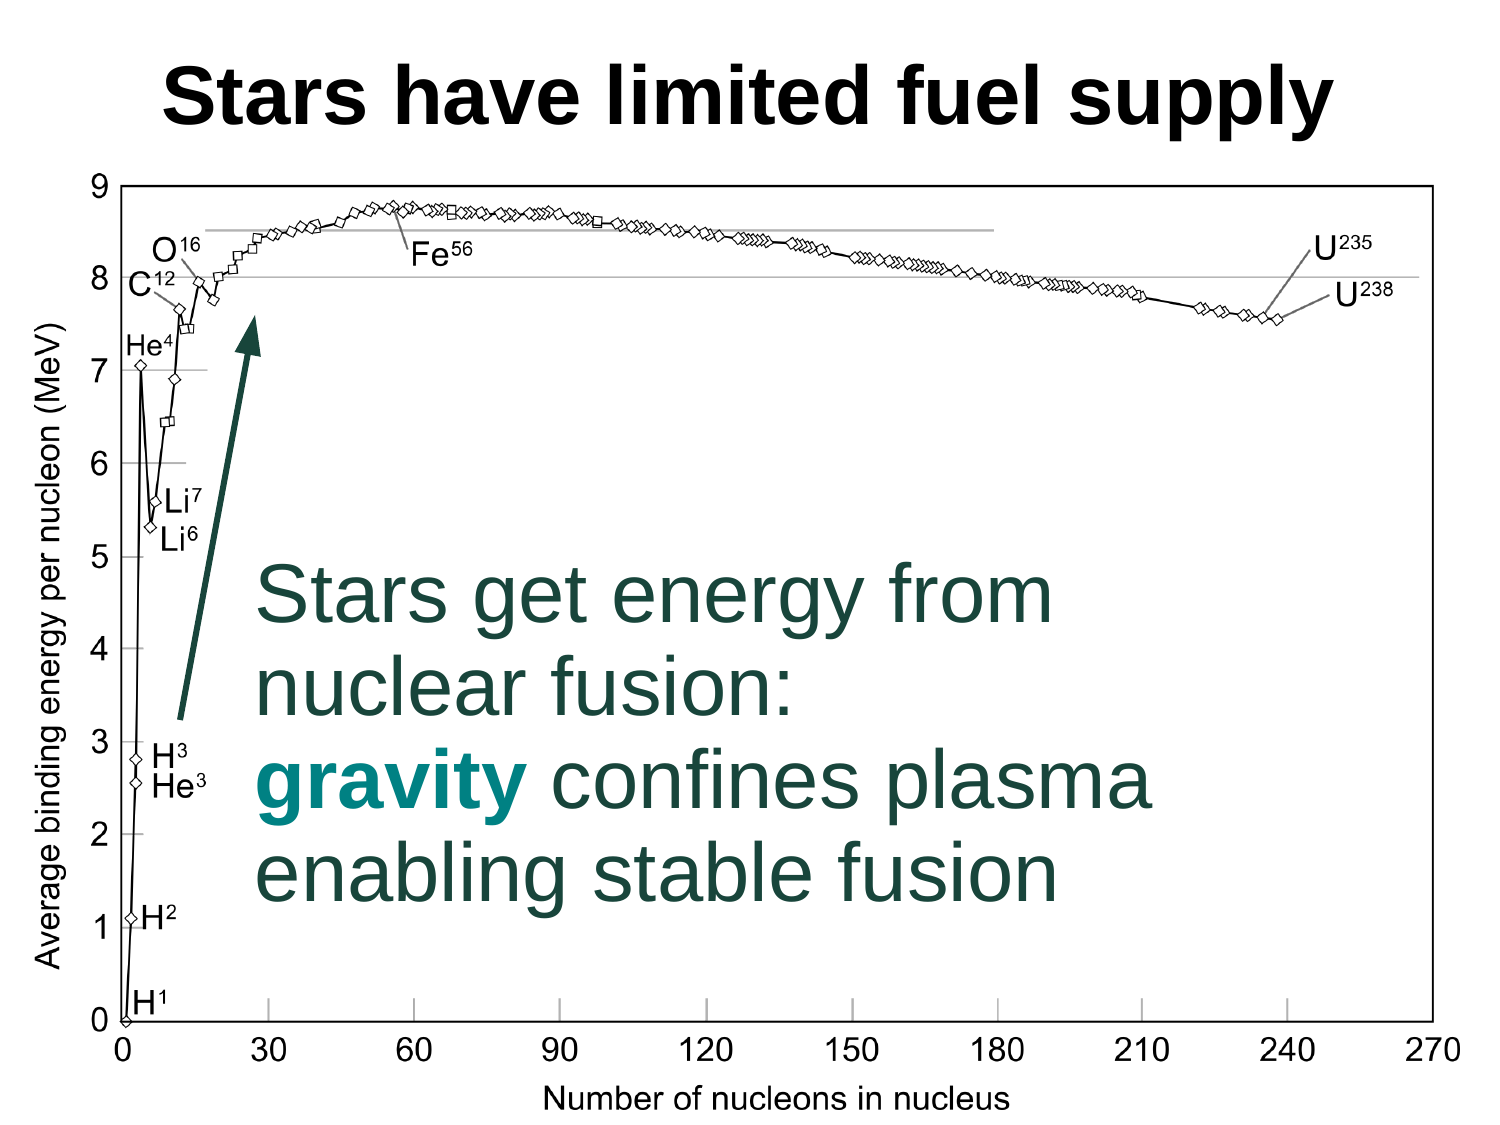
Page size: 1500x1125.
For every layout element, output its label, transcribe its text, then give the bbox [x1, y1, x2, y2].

picture [34, 173, 1460, 1110]
text_box Stars get energy from nuclear fusion: gravity confines plasma enabling stable fusion [240, 539, 1171, 946]
text_box Stars have limited fuel supply [146, 42, 1354, 150]
